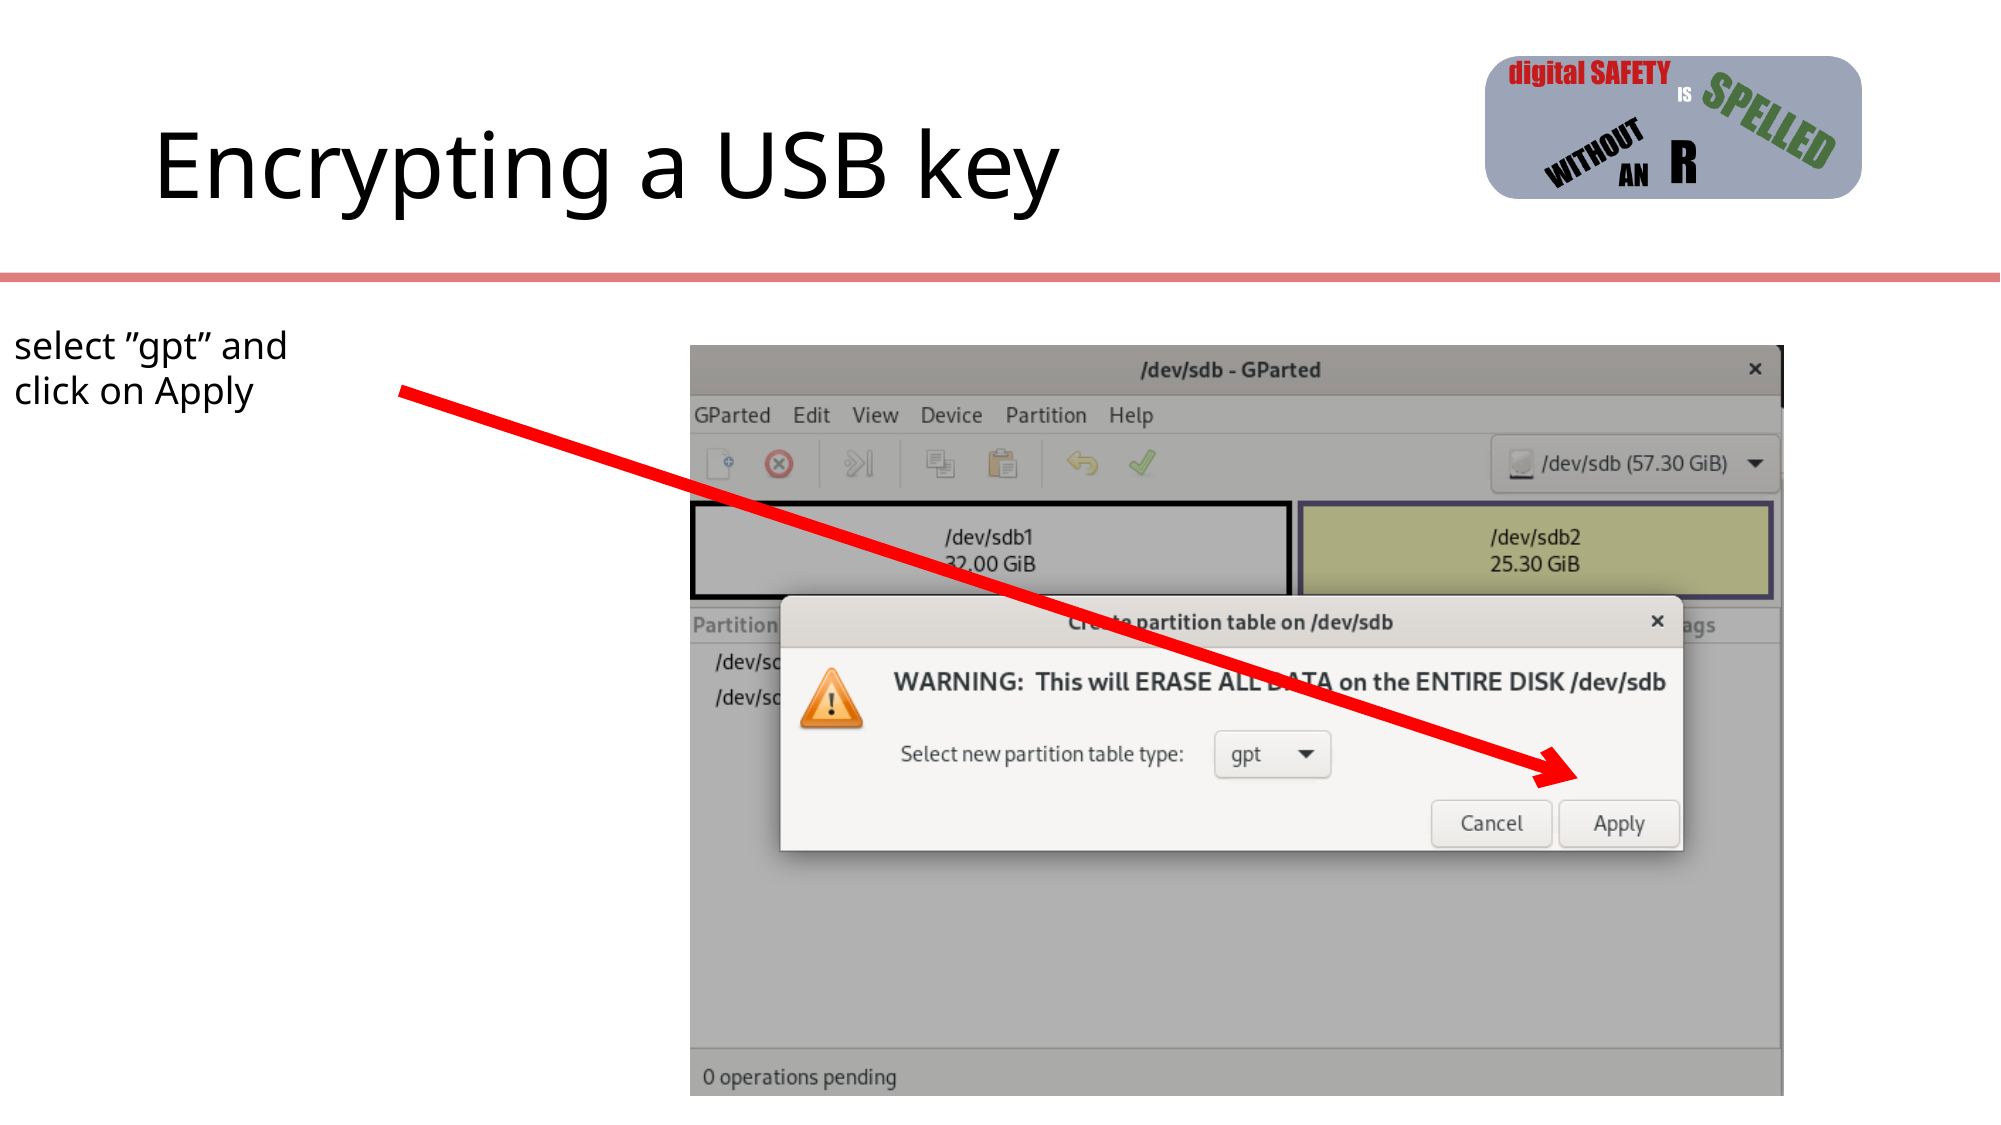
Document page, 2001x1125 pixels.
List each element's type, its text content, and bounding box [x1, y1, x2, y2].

text_box select ”gpt” and click on Apply [0, 314, 384, 420]
title Encrypting a USB key [137, 59, 1863, 278]
picture [690, 345, 1784, 1096]
